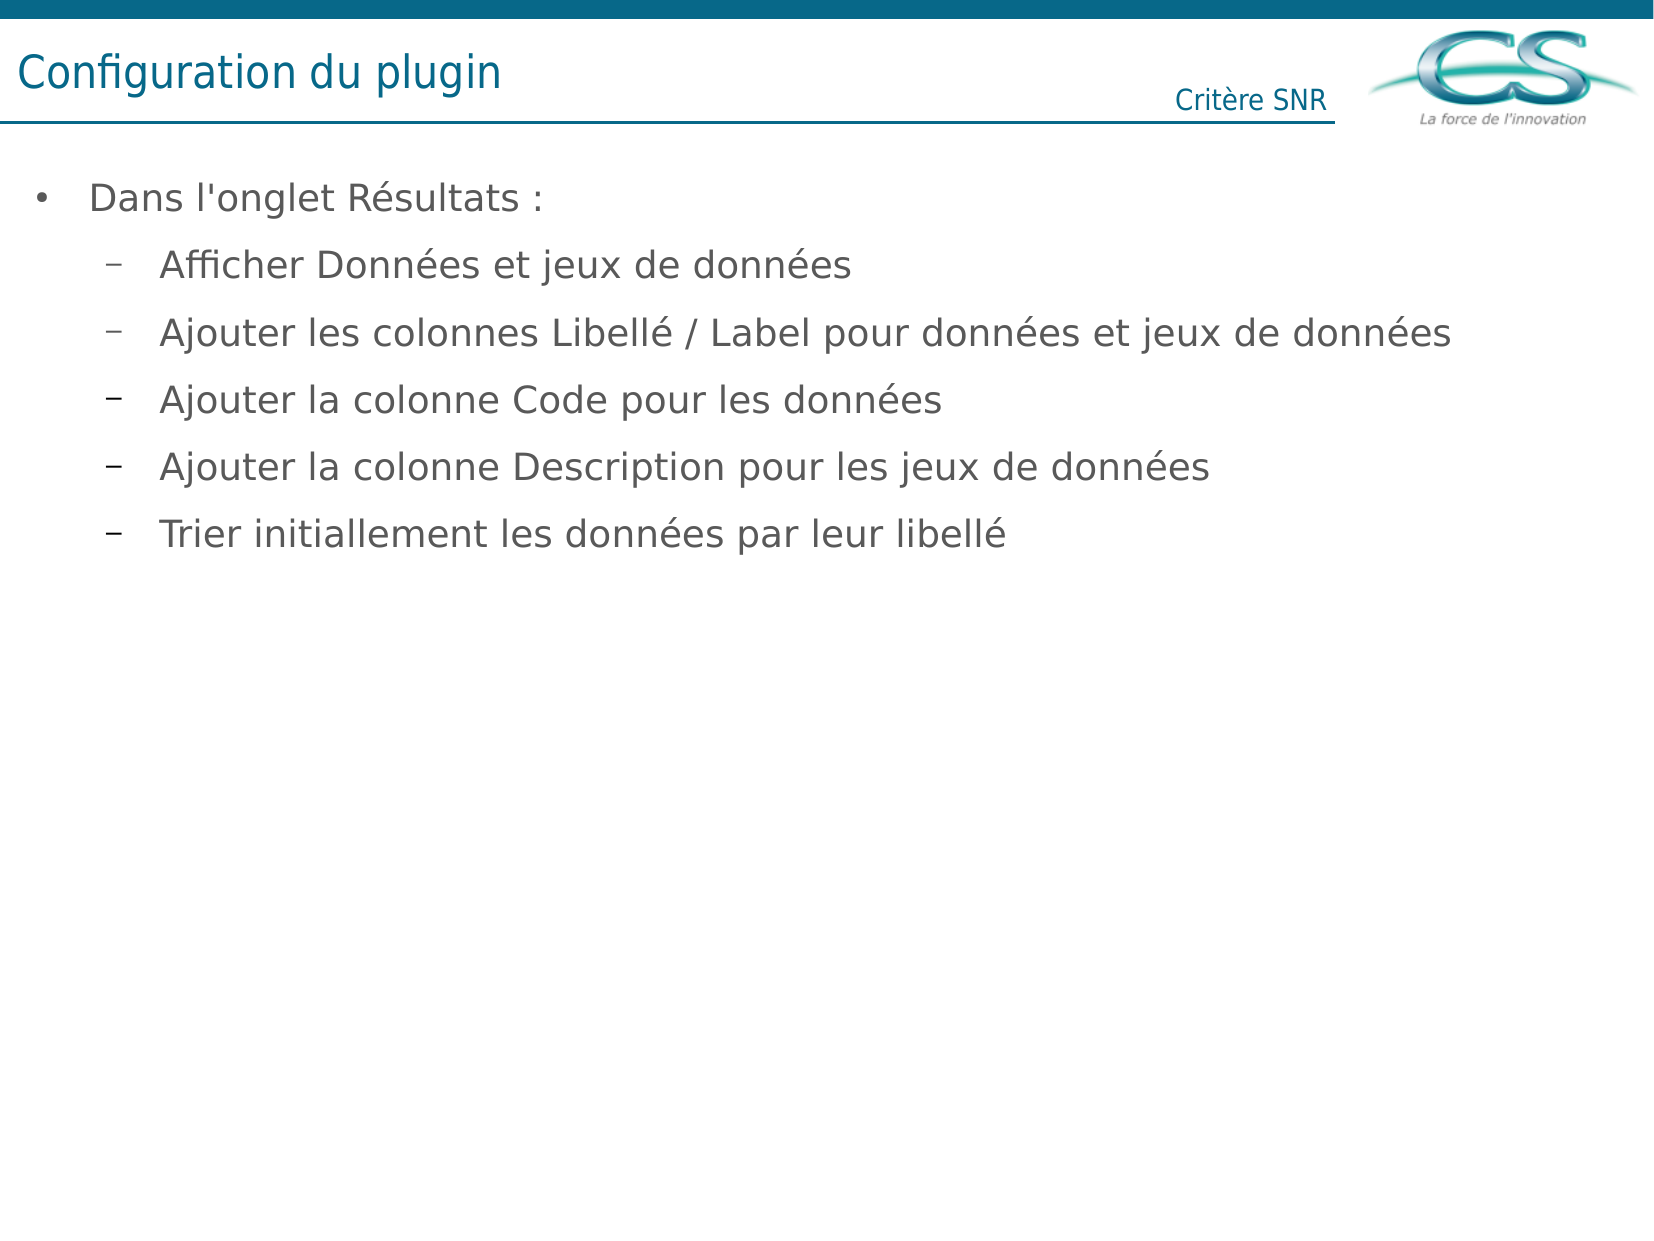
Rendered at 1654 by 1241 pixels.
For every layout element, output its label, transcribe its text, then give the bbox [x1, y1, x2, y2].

list Dans l'onglet Résultats : Afficher Données et jeux de données Ajouter les colonnes Libellé / Label pour données et jeux de données Ajouter la colonne Code pour les données Ajouter la colonne Description pour les jeux de données Trier initiallement les données par leur libellé [17, 177, 1630, 1217]
title Configuration du plugin [17, 46, 1368, 106]
picture [1368, 28, 1642, 128]
text_box Critère SNR [1163, 71, 1347, 142]
